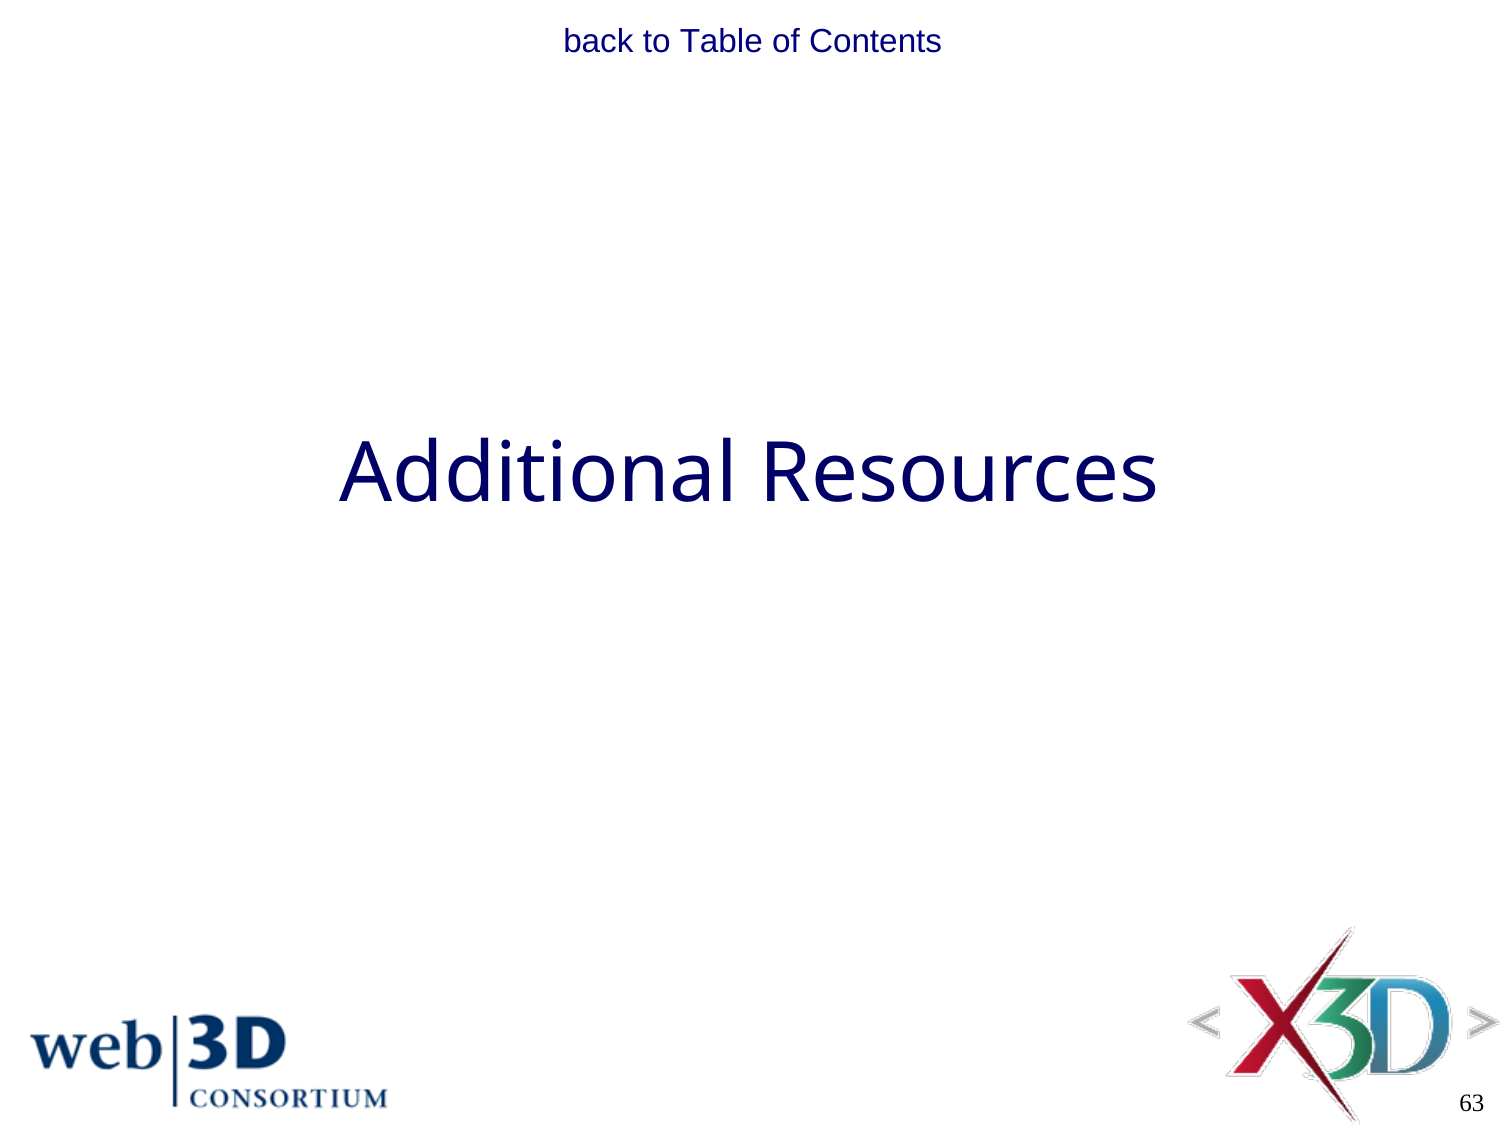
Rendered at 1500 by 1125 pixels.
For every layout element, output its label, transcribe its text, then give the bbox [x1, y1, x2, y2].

text_box back to Table of Contents [548, 14, 958, 68]
picture [12, 998, 413, 1118]
picture [1187, 926, 1500, 1125]
title Additional Resources [112, 374, 1388, 563]
